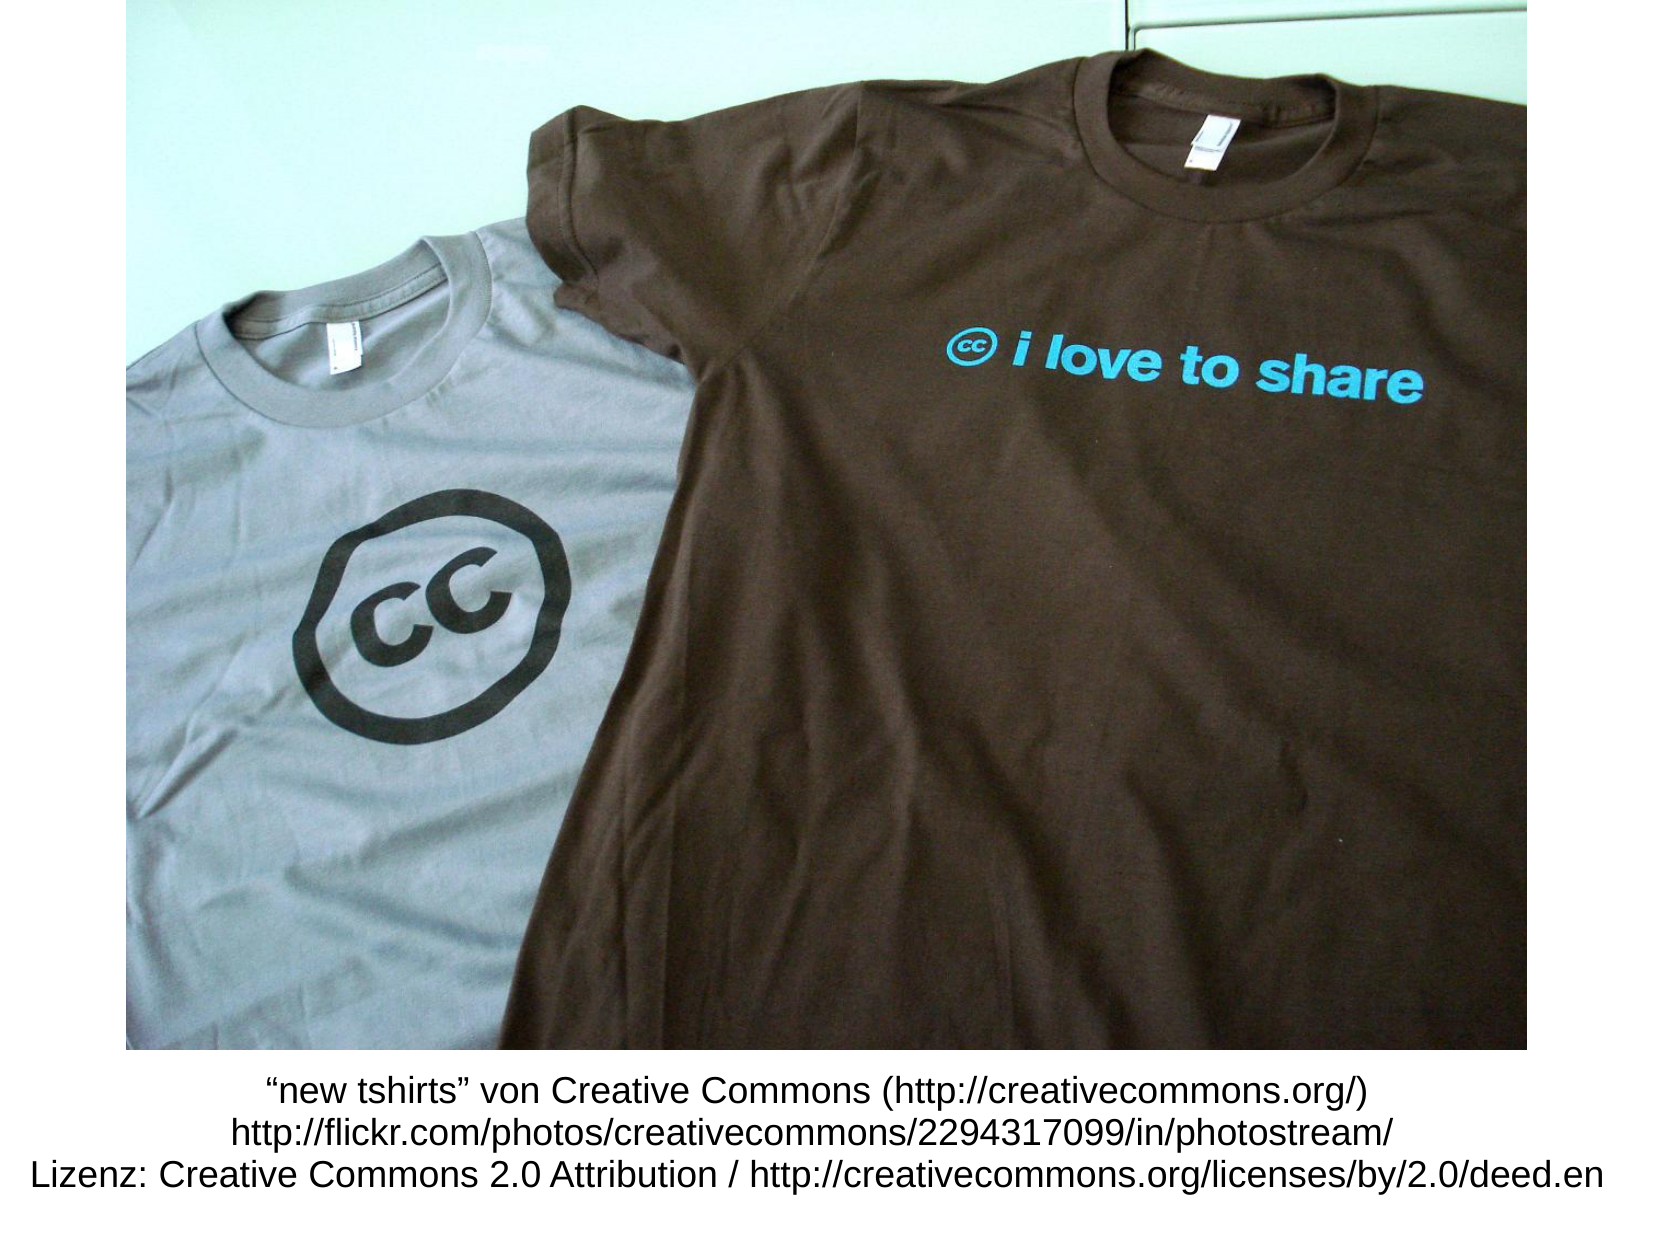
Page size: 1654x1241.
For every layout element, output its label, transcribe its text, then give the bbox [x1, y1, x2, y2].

text_box “new tshirts” von Creative Commons (http://creativecommons.org/) http://flickr.com/photos/creativecommons/2294317099/in/photostream/ Lizenz: Creative Commons 2.0 Attribution / http://creativecommons.org/licenses/by/2.0/deed.en [15, 1061, 1631, 1241]
picture [126, 0, 1527, 1051]
